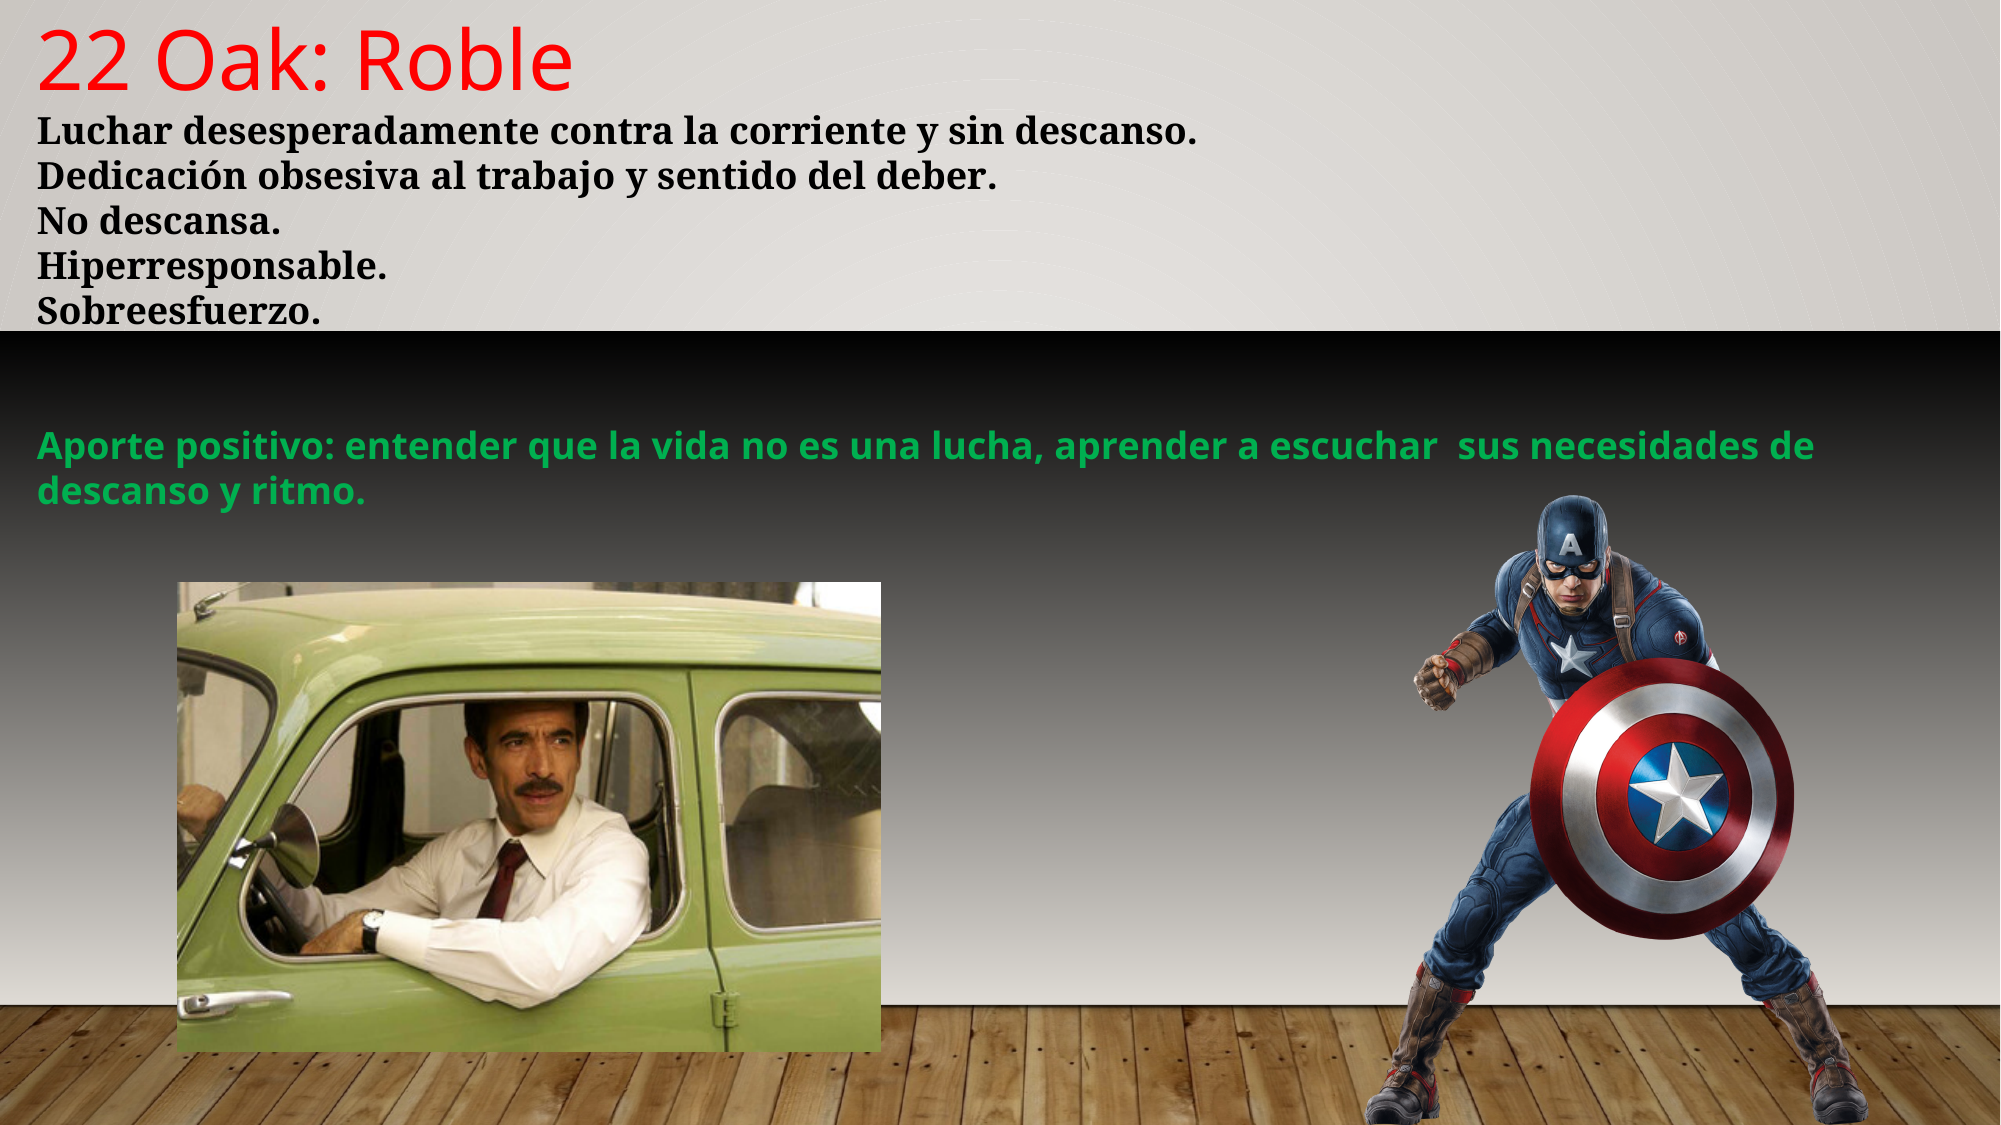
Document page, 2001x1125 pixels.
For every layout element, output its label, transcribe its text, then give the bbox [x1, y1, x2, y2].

picture [1364, 495, 1869, 1125]
picture [177, 582, 881, 1052]
text_box 22 Oak: Roble Luchar desesperadamente contra la corriente y sin descanso. Dedicación obsesiva al trabajo y sentido del deber. No descansa. Hiperresponsable. Sobreesfuerzo. Aporte positivo: entender que la vida no es una lucha, aprender a escuchar sus necesidades de descanso y ritmo. [22, 0, 1869, 745]
